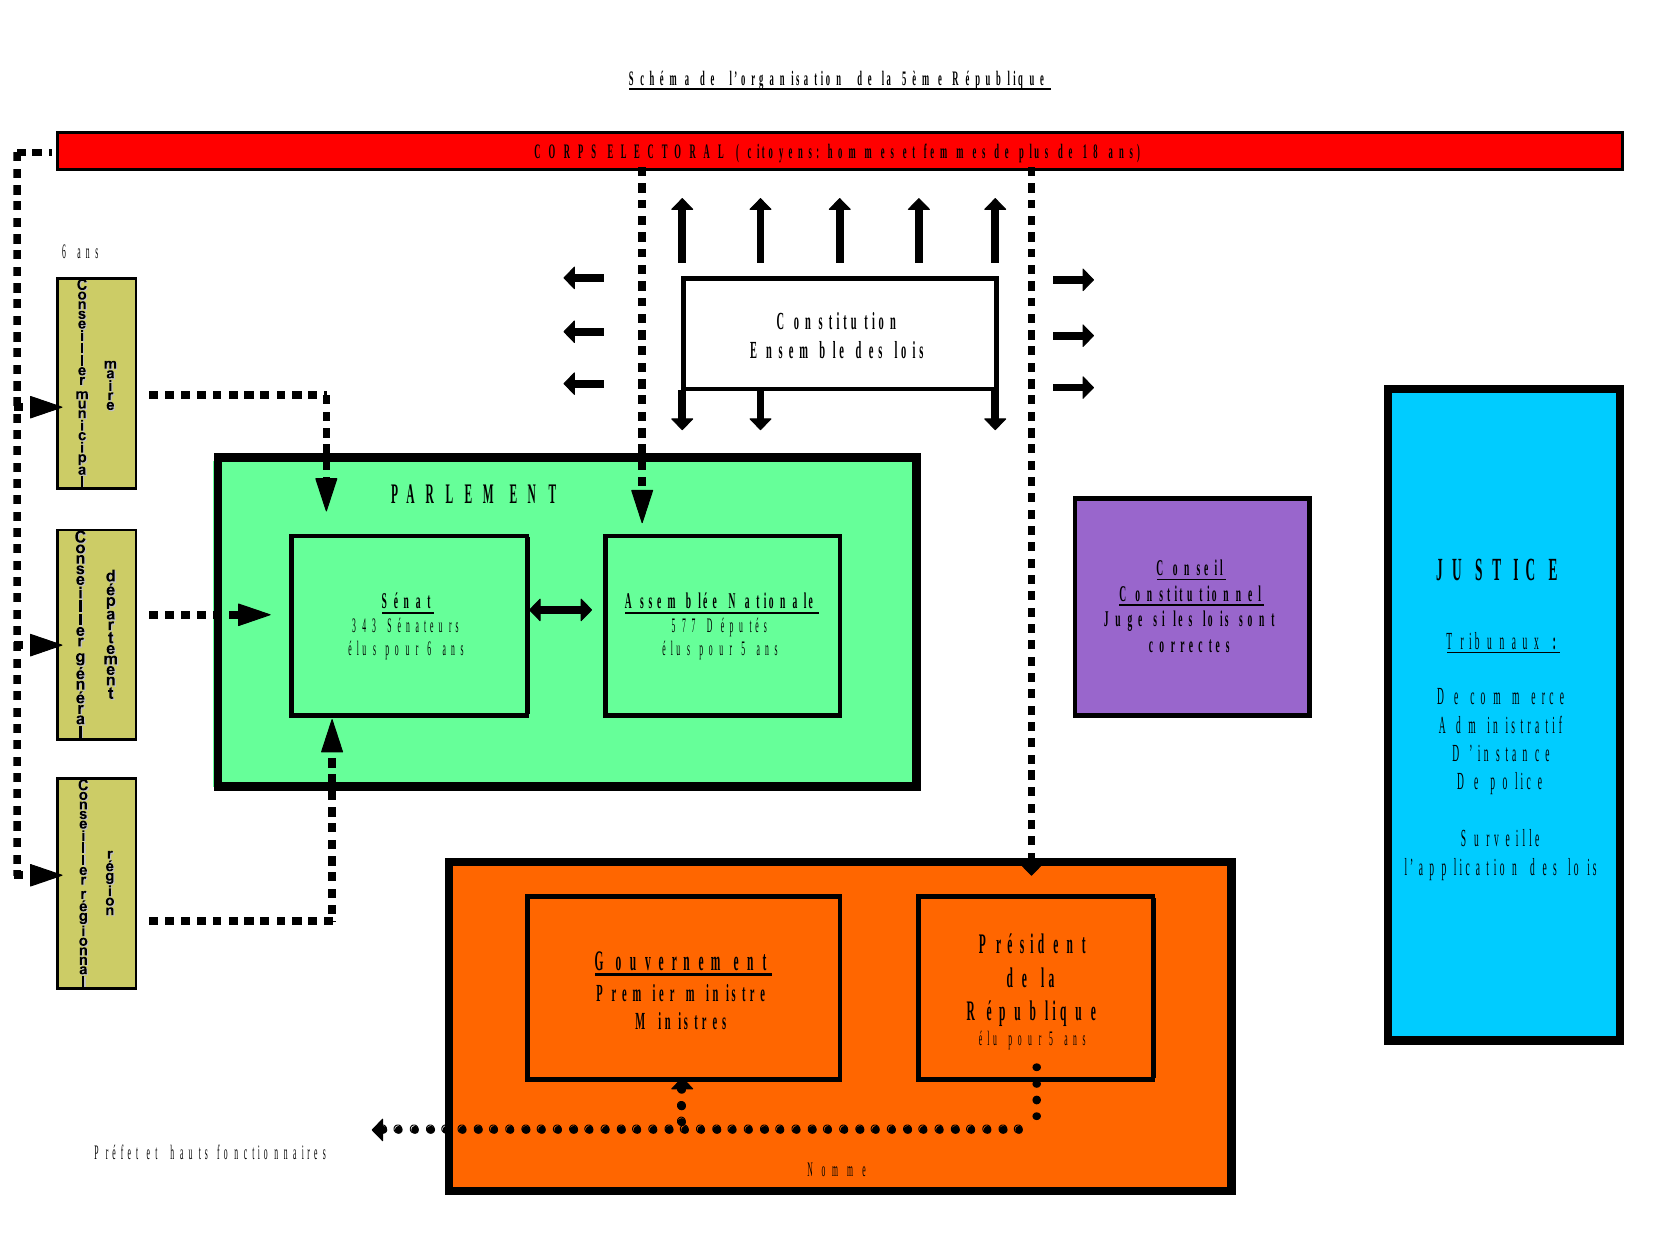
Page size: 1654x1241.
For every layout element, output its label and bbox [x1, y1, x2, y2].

picture [13, 60, 1625, 1195]
